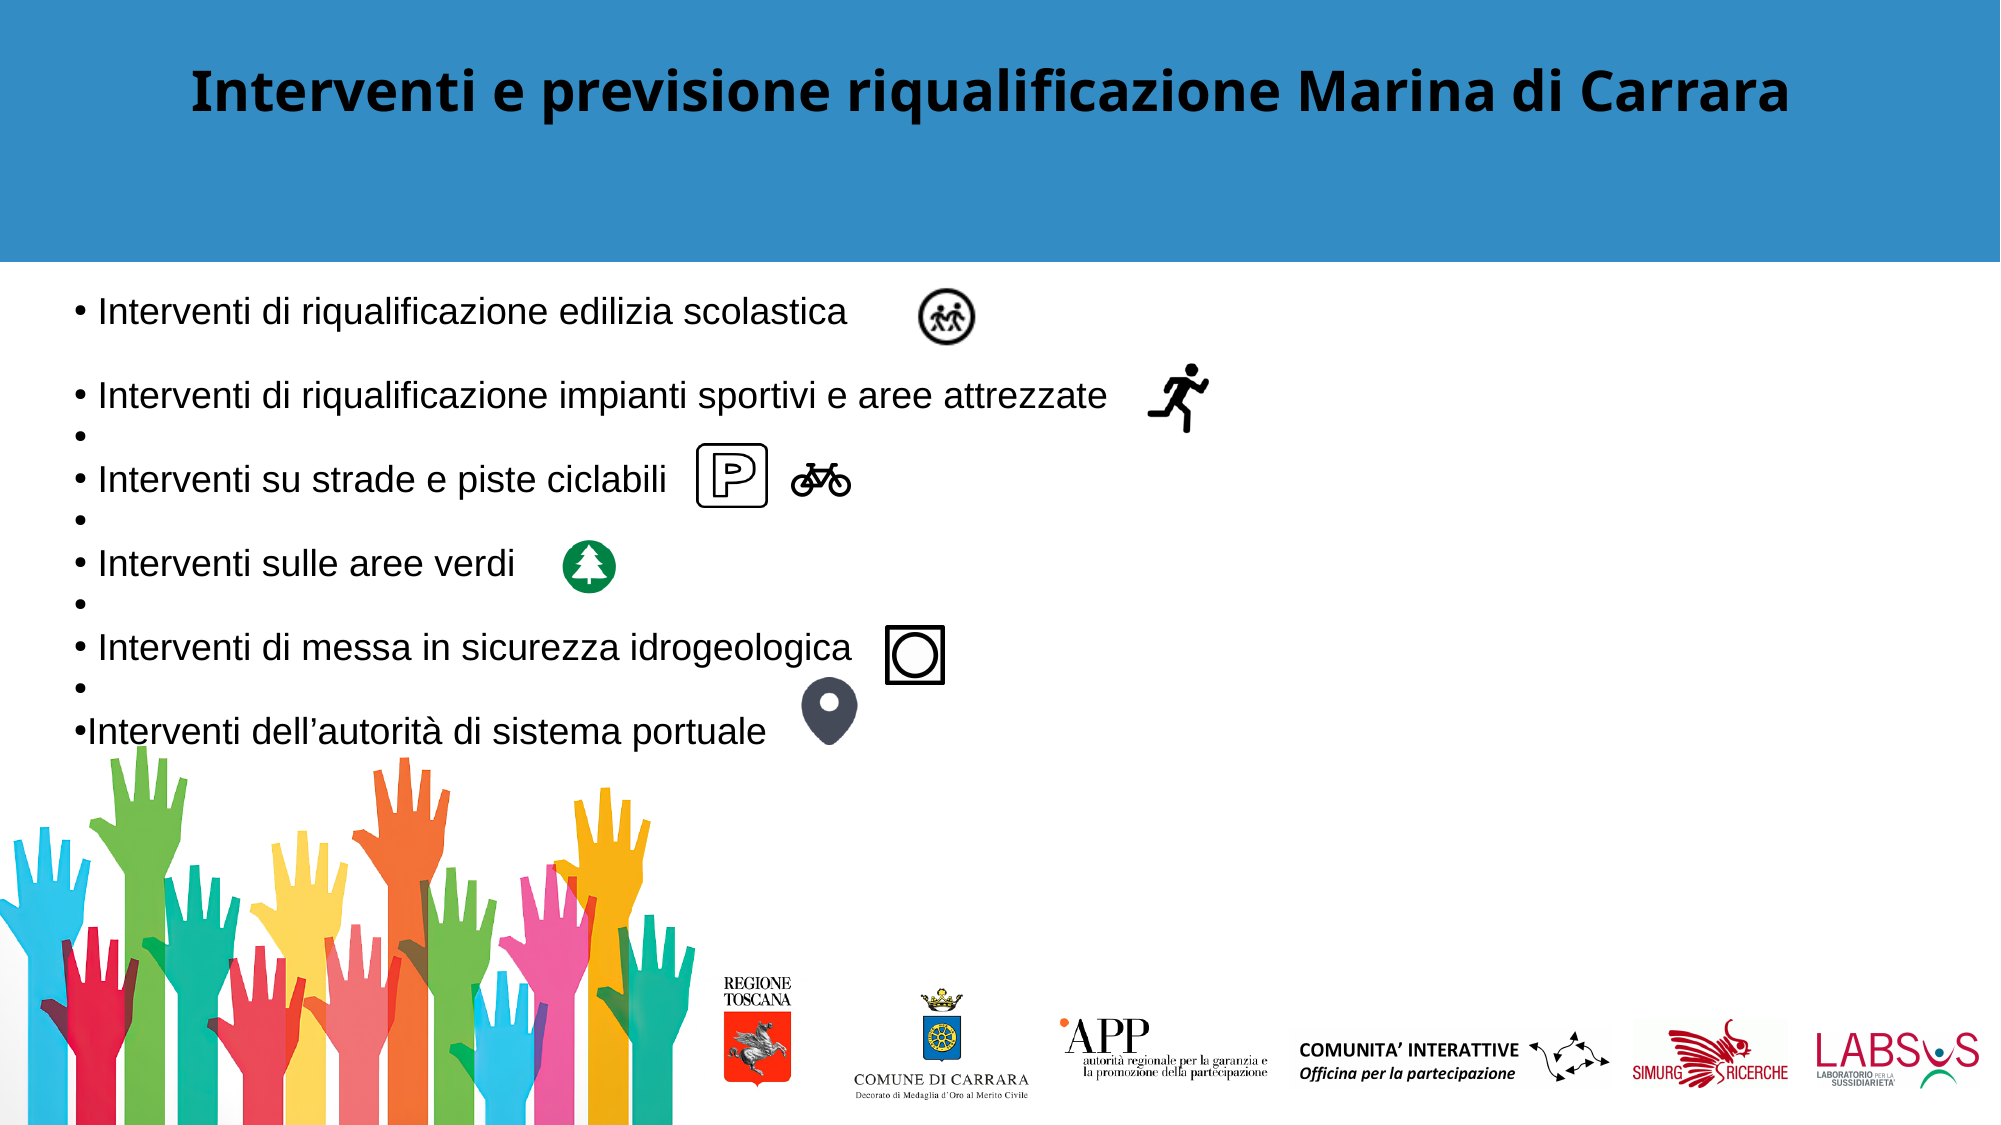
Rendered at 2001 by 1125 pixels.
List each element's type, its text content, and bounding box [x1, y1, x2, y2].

title Interventi e previsione riqualificazione Marina di Carrara [129, 0, 1855, 213]
picture [1817, 1032, 1979, 1089]
picture [795, 677, 863, 745]
text_box [0, 0, 2000, 262]
picture [885, 625, 945, 686]
picture [1633, 1019, 1788, 1088]
picture [543, 519, 633, 609]
text_box Interventi di riqualificazione edilizia scolastica Interventi di riqualificazione impianti sportivi e aree attrezzate Interventi su strade e piste ciclabili Interventi sulle aree verdi Interventi di messa in sicurezza idrogeologica Interventi dell’autorità di sistema portuale [59, 283, 1133, 778]
picture [1139, 360, 1217, 438]
picture [791, 448, 851, 508]
picture [0, 725, 1612, 1125]
picture [696, 443, 768, 508]
picture [909, 279, 985, 355]
text_box [631, 792, 1056, 949]
